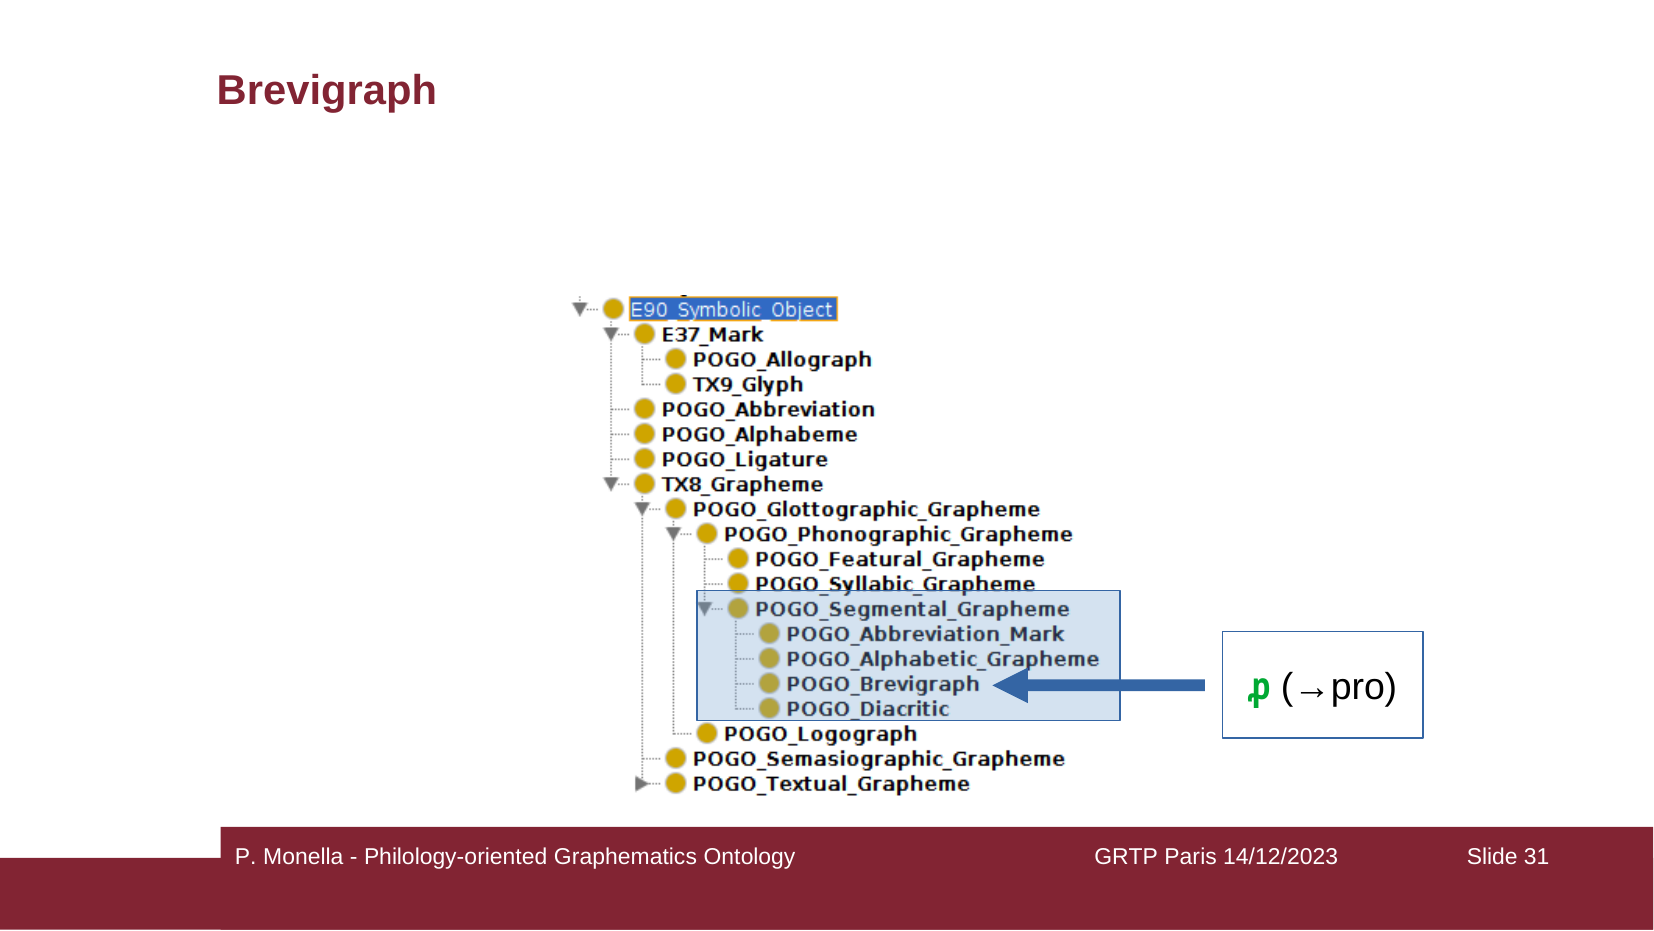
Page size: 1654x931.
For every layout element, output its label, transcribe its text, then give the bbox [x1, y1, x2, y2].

title Brevigraph [201, 55, 1543, 124]
picture [570, 295, 1108, 816]
text_box ꝓ (→pro) [1222, 631, 1424, 738]
text_box [696, 590, 1120, 721]
